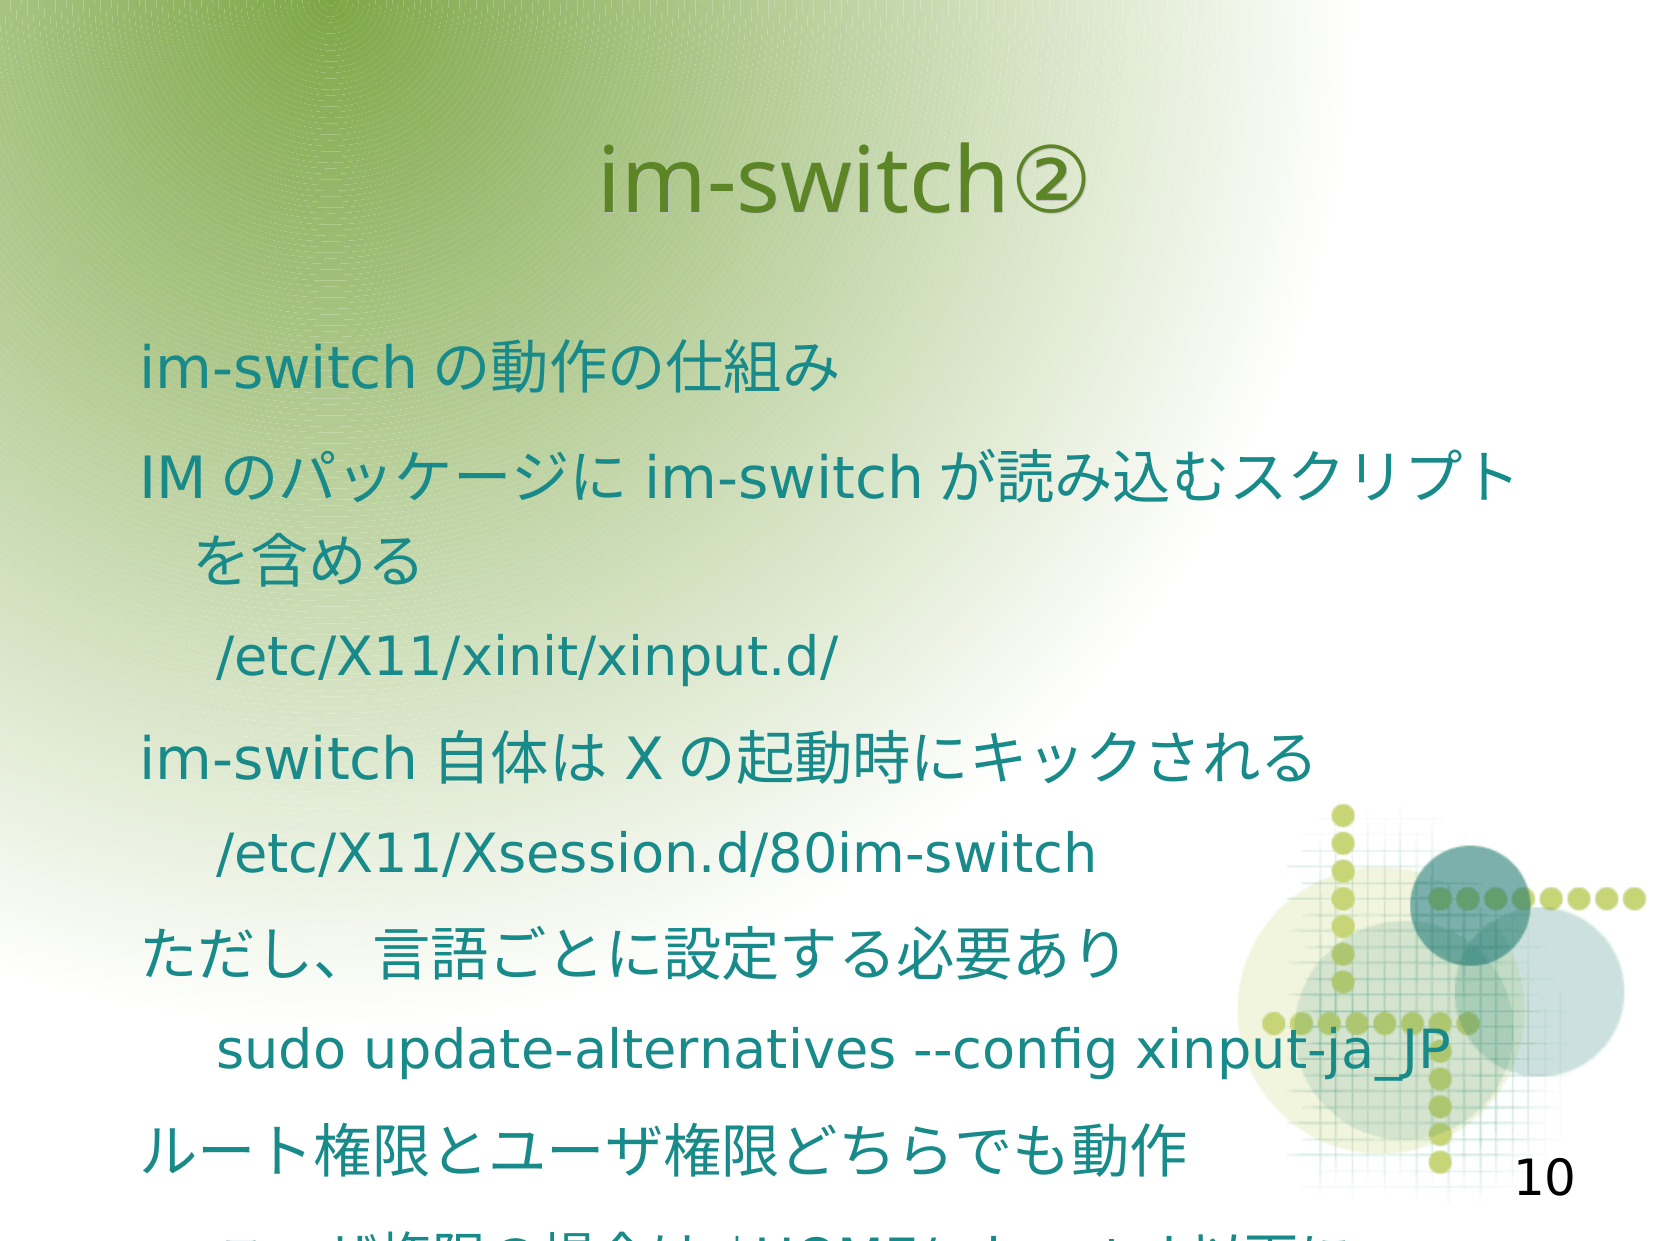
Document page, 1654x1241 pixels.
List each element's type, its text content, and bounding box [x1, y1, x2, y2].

picture [1224, 792, 1654, 1211]
title im-switch② [121, 73, 1534, 281]
list im-switchの動作の仕組み IMのパッケージにim-switchが読み込むスクリプトを含める /etc/X11/xinit/xinput.d/ im-switch自体はXの起動時にキックされる /etc/X11/Xsession.d/80im-switch ただし、言語ごとに設定する必要あり sudo update-alternatives --config xinput-ja_JP ルート権限とユーザ権限どちらでも動作 ユーザ権限の場合は$HOME/.xinput.d以下に [121, 321, 1534, 1164]
